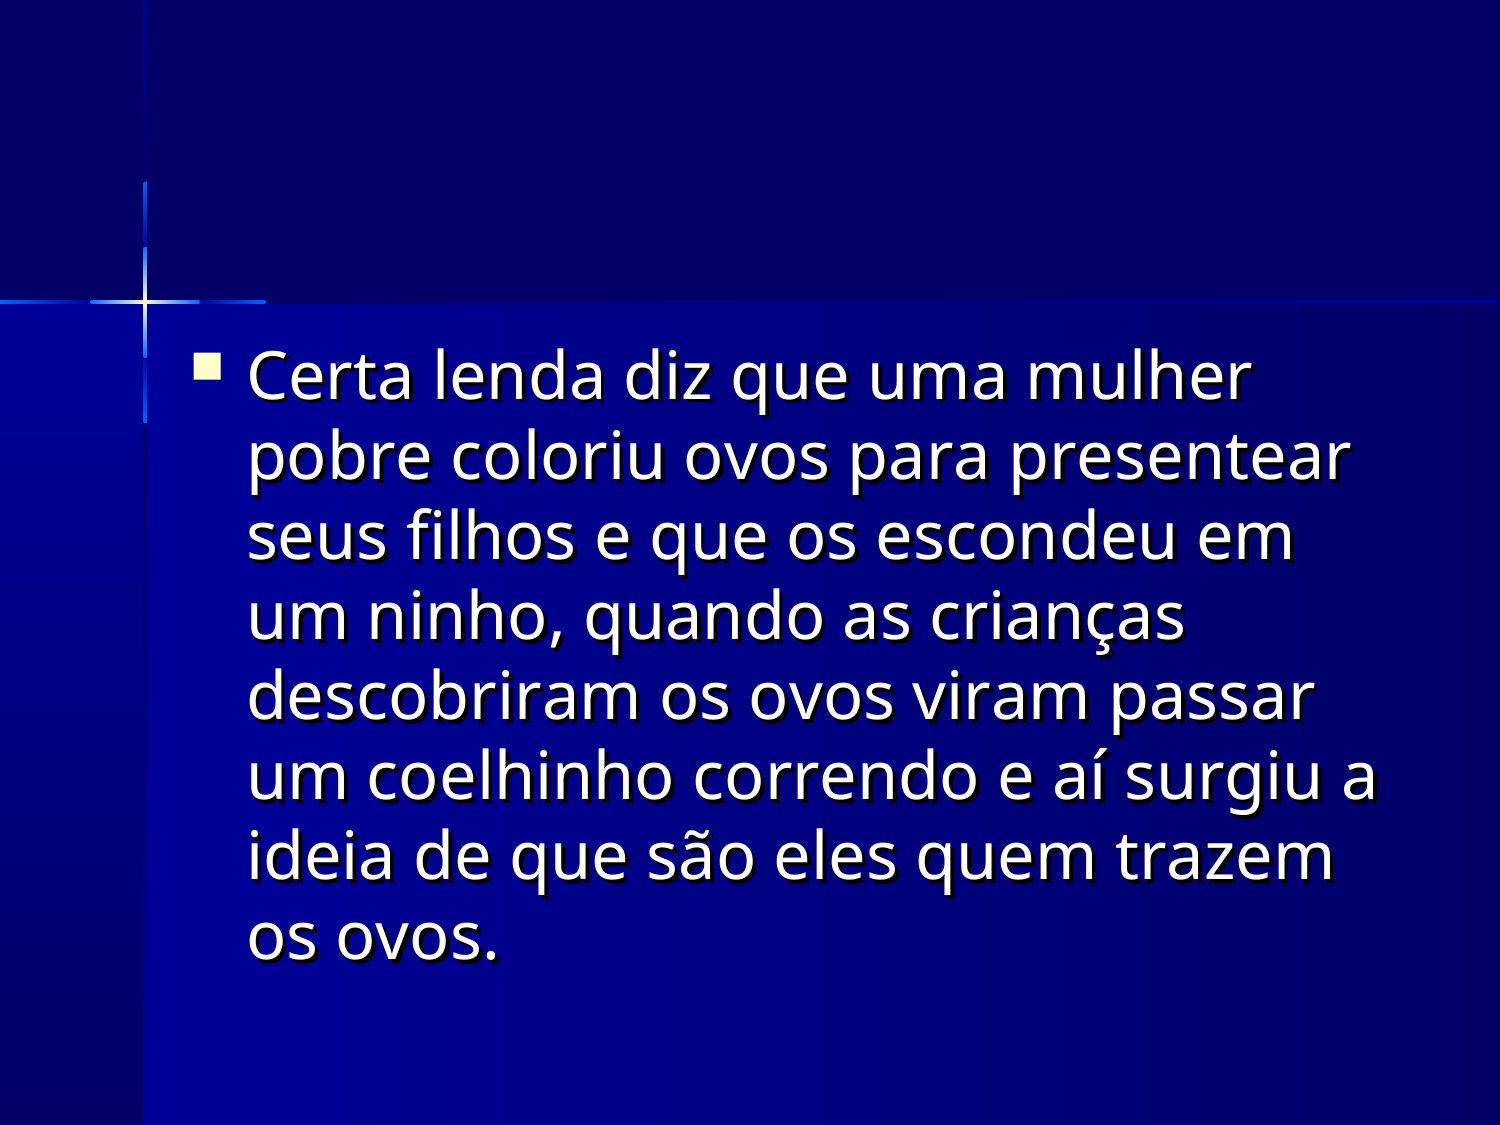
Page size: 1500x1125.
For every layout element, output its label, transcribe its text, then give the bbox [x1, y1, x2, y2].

list Certa lenda diz que uma mulher pobre coloriu ovos para presentear seus filhos e que os escondeu em um ninho, quando as crianças descobriram os ovos viram passar um coelhinho correndo e aí surgiu a ideia de que são eles quem trazem os ovos. [174, 324, 1413, 1000]
